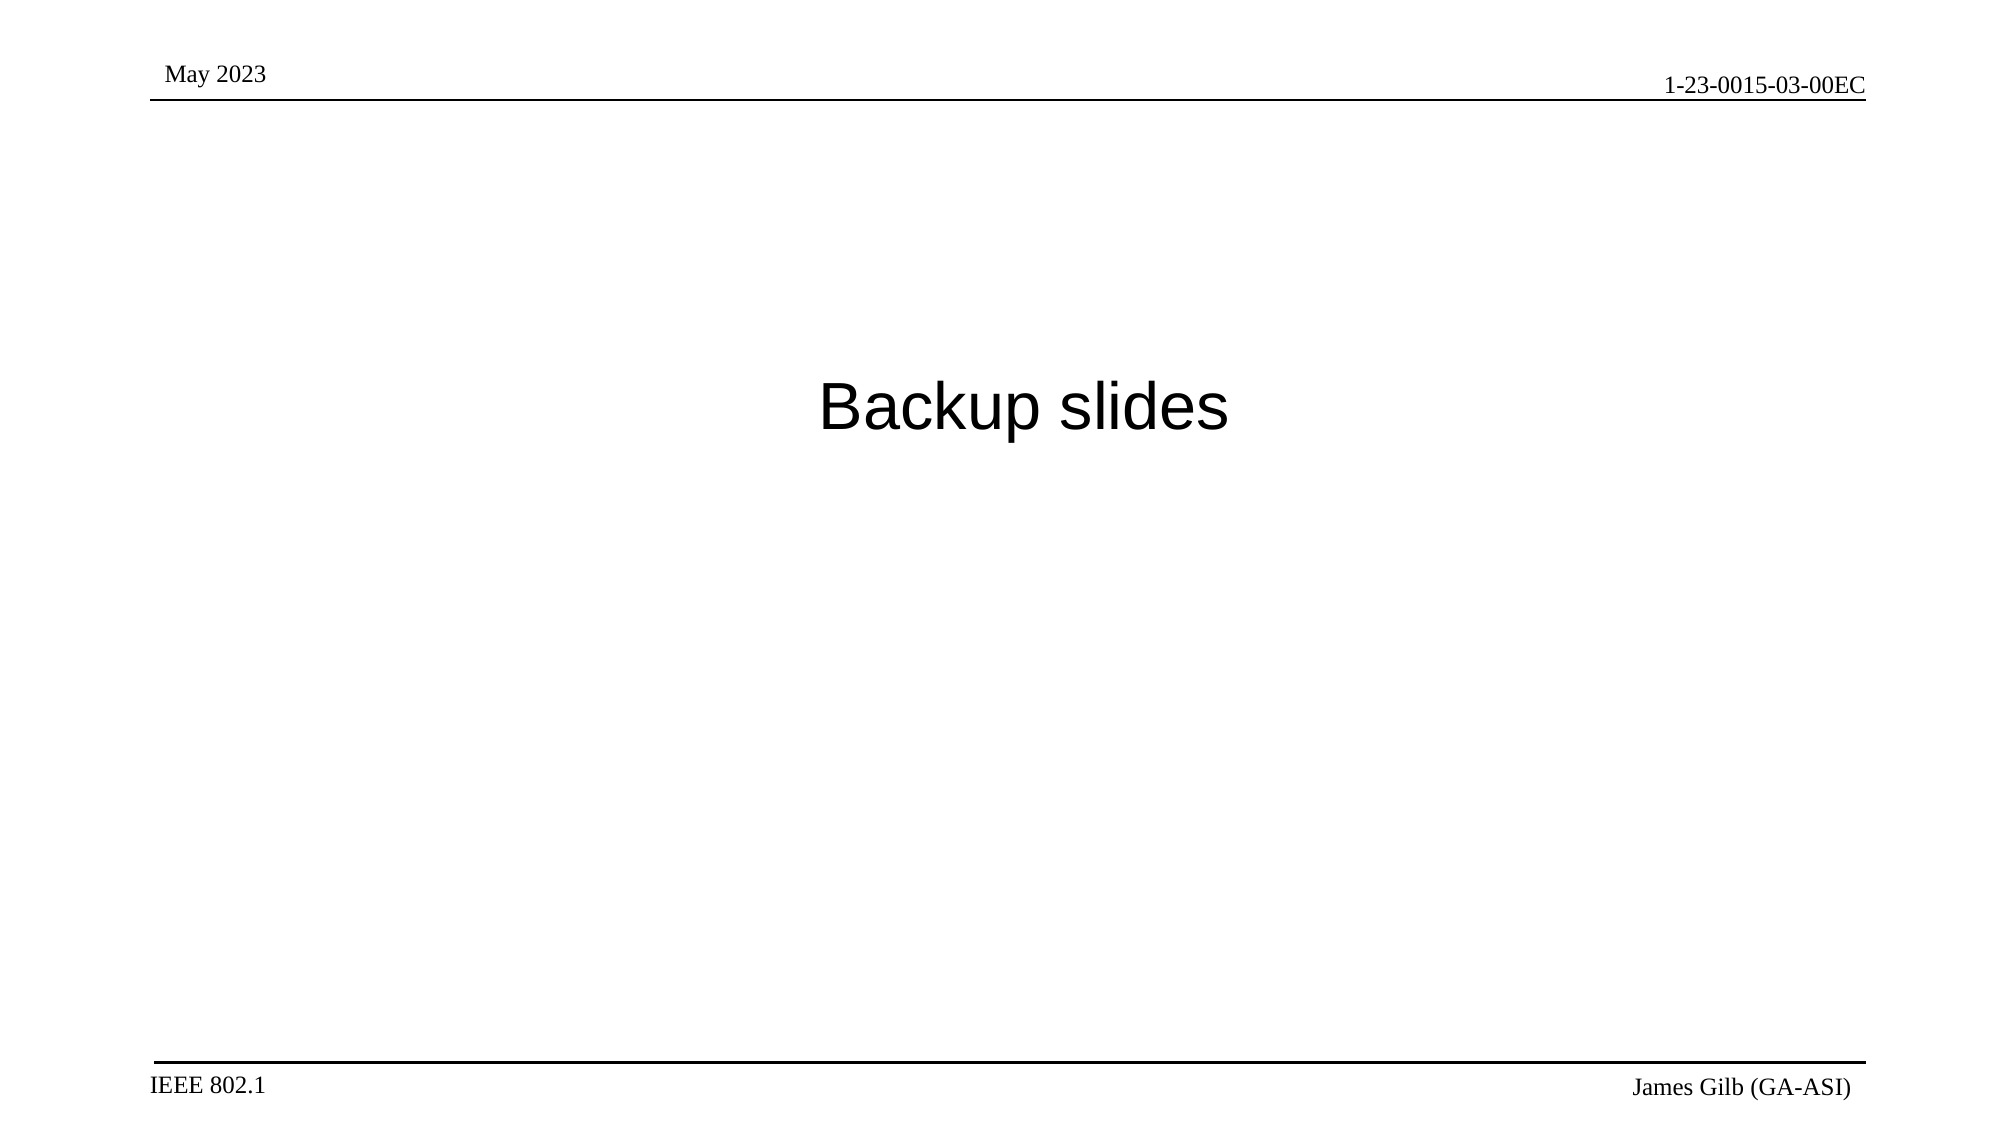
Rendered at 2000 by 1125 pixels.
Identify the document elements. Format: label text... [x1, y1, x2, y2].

subtitle Backup slides [149, 112, 1900, 693]
